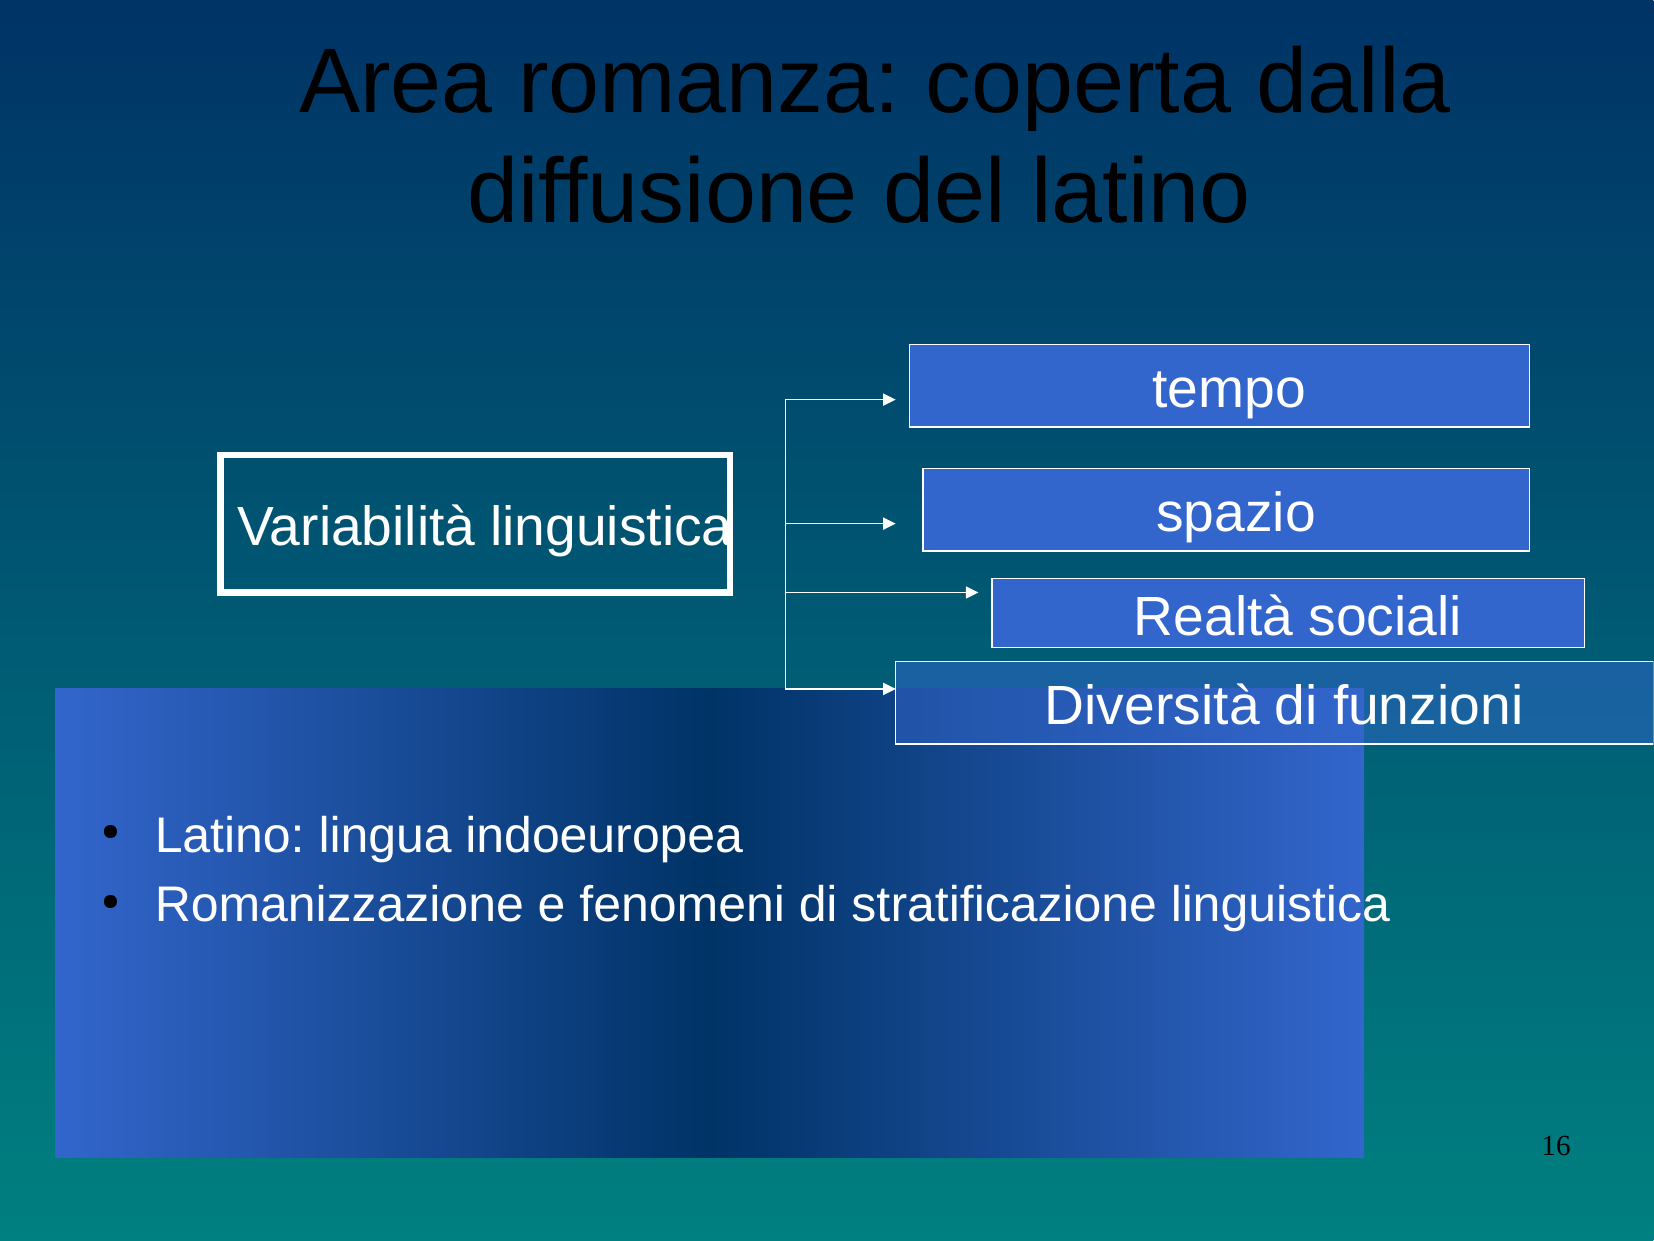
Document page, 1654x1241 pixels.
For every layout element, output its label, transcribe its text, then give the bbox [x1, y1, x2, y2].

text_box Realtà sociali [992, 578, 1585, 648]
text_box spazio [923, 468, 1530, 552]
text_box [55, 688, 1365, 1158]
list Latino: lingua indoeuropea Romanizzazione e fenomeni di stratificazione linguistica [68, 799, 1530, 1181]
text_box tempo [909, 344, 1530, 428]
title Area romanza: coperta dalla diffusione del latino [106, 0, 1613, 249]
text_box Variabilità linguistica [220, 454, 731, 593]
text_box Diversità di funzioni [895, 661, 1654, 745]
